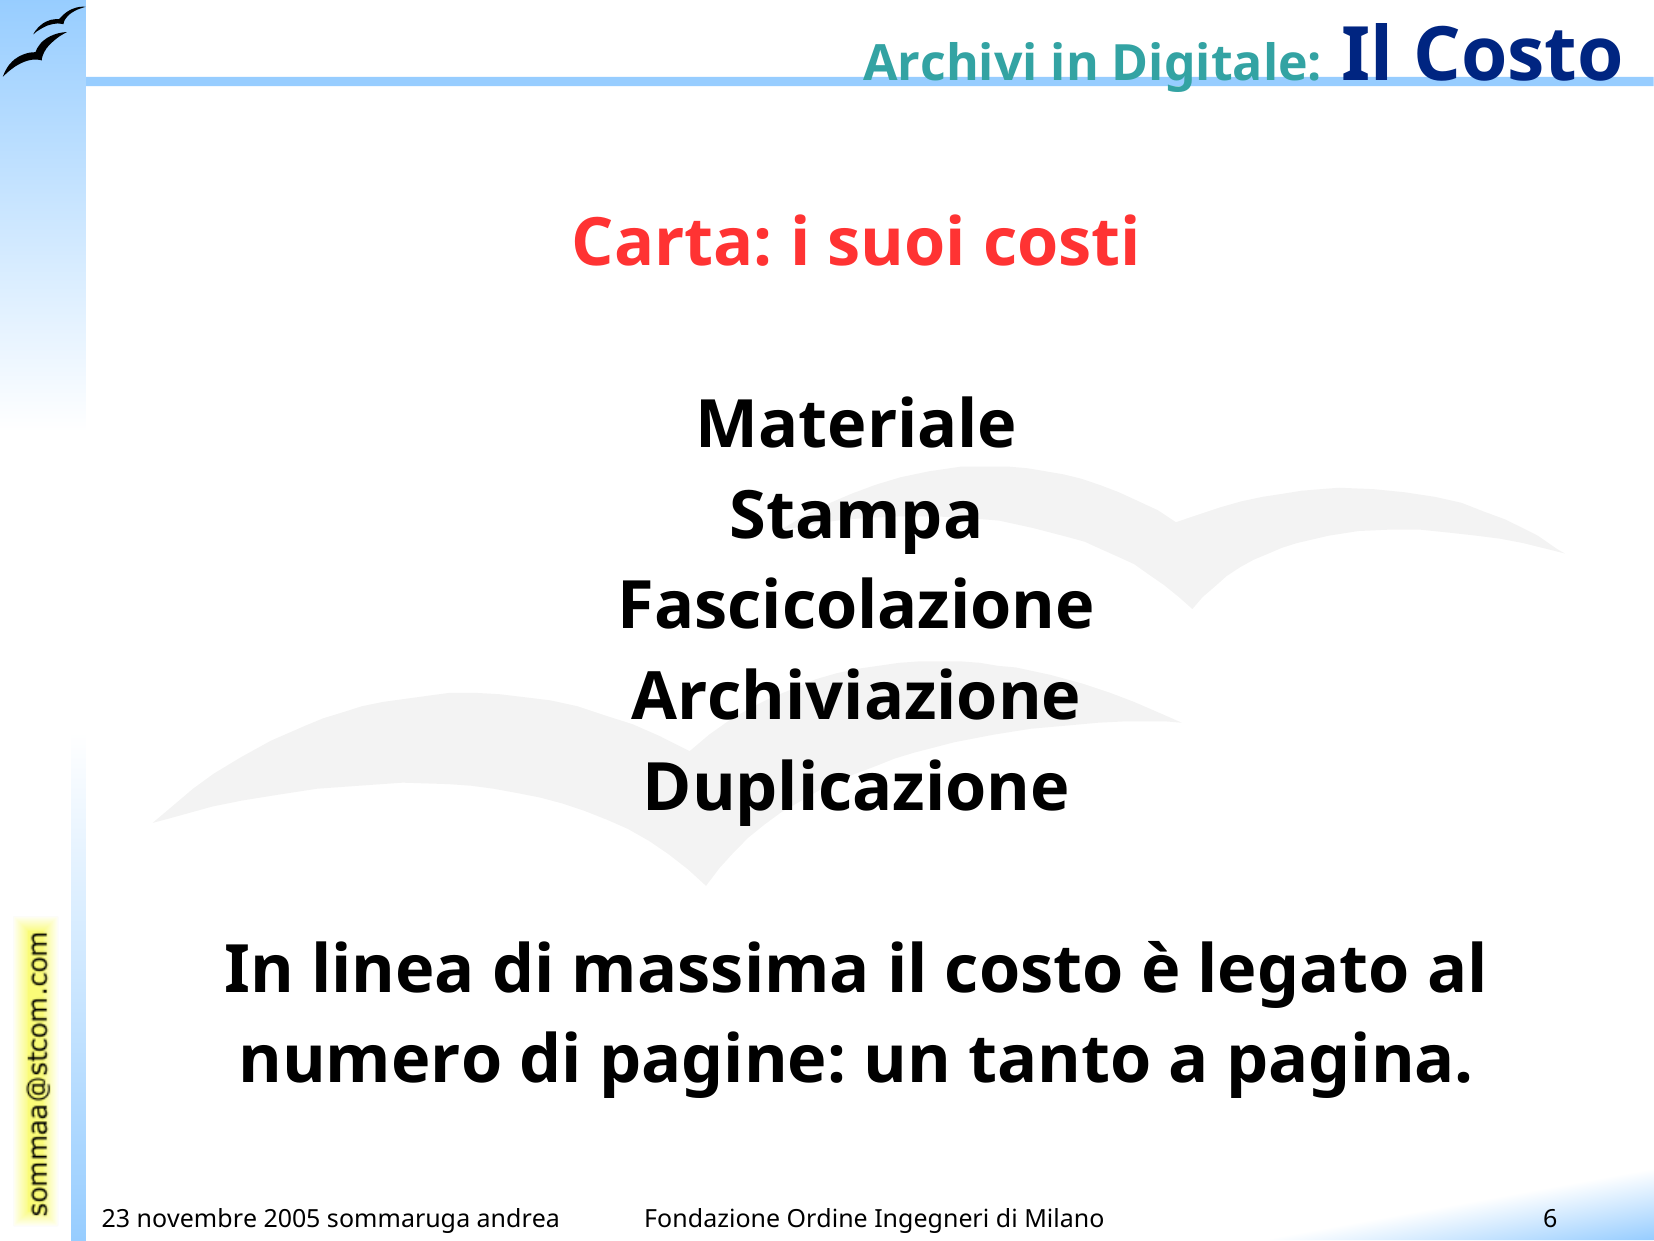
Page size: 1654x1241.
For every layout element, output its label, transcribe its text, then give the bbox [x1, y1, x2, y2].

title Archivi in Digitale: Il Costo [85, 0, 1654, 104]
picture [12, 915, 60, 1228]
subtitle Carta: i suoi costi Materiale Stampa Fascicolazione Archiviazione Duplicazione In linea di massima il costo è legato al numero di pagine: un tanto a pagina. [85, 134, 1628, 1163]
